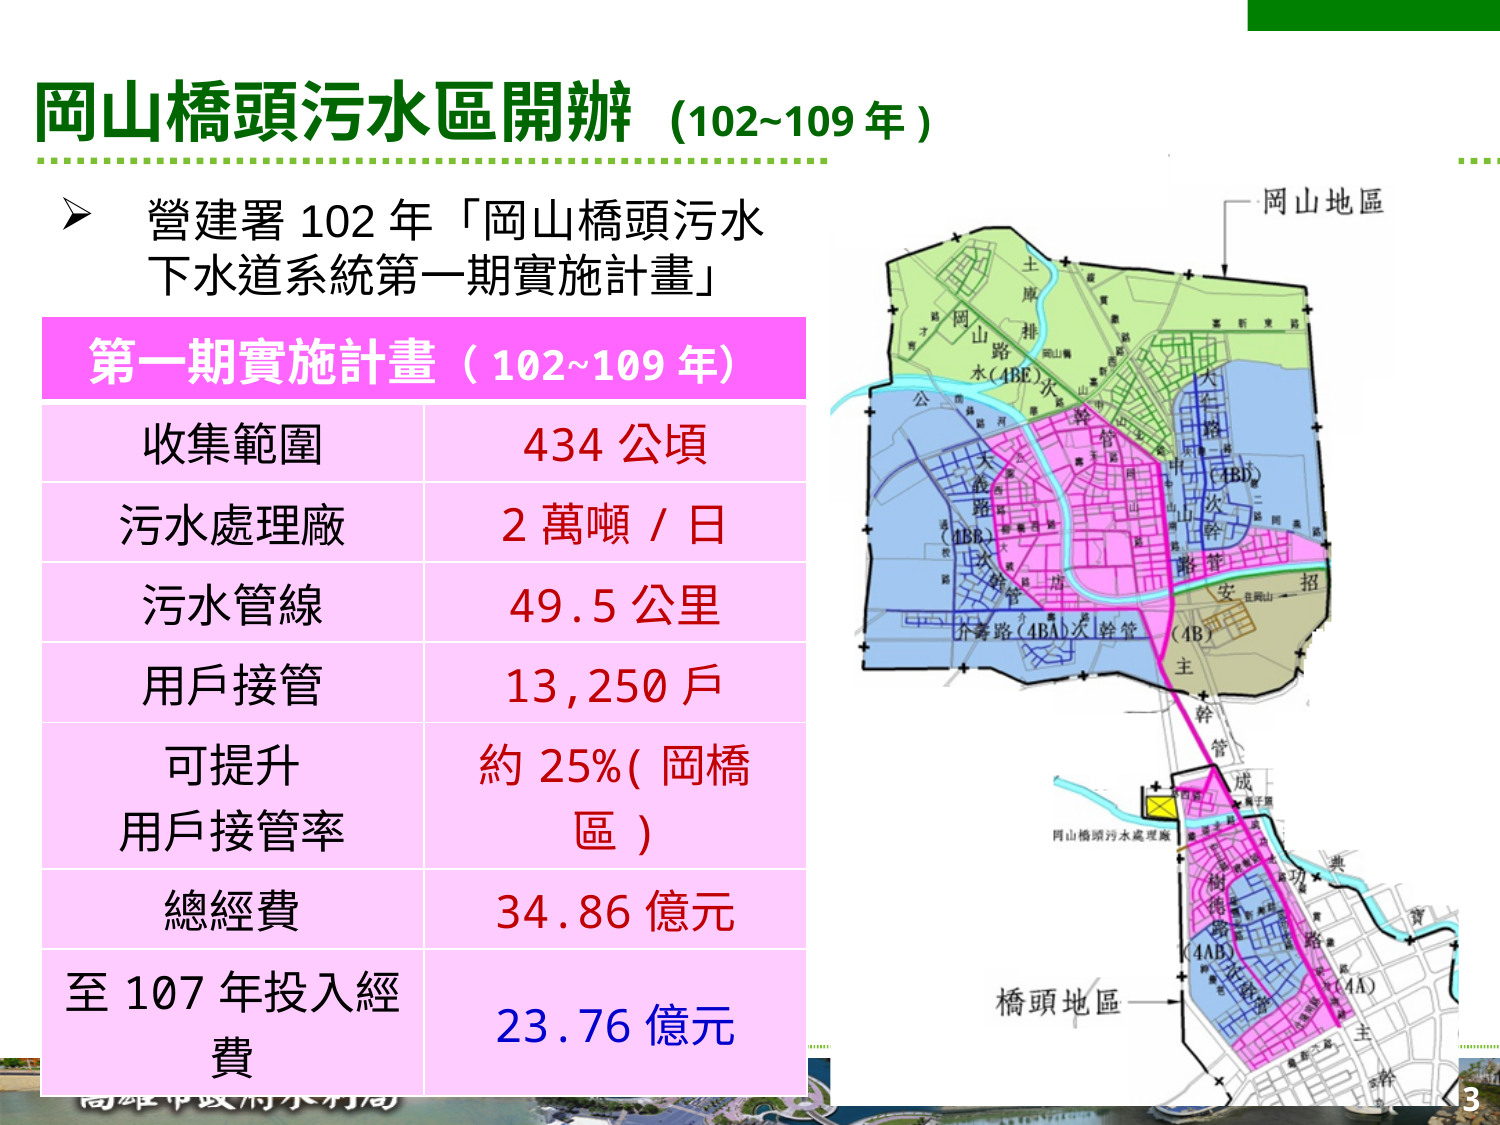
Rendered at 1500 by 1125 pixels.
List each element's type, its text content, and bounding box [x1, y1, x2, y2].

table_cell 434公頃 [425, 405, 806, 481]
picture [0, 161, 1500, 1125]
table_cell 約25%(岡橋區) [425, 723, 806, 868]
text_box 岡山橋頭污水區開辦 (102~109年) [17, 58, 1500, 161]
table_cell 收集範圍 [42, 405, 423, 481]
text_box 營建署102年「岡山橋頭污水下水道系統第一期實施計畫」 [0, 184, 781, 310]
table_cell 49.5公里 [425, 563, 806, 641]
table_cell 污水管線 [42, 563, 423, 641]
table_header 第一期實施計畫（102~109年） [42, 317, 806, 399]
table_cell 34.86億元 [425, 870, 806, 948]
table_cell 至107年投入經費 [42, 950, 423, 1095]
table_cell 13,250戶 [425, 643, 806, 722]
table_cell 23.76億元 [425, 950, 806, 1095]
table_cell 用戶接管 [42, 643, 423, 722]
table_cell 污水處理廠 [42, 483, 423, 561]
text_box <編號> [1423, 1070, 1500, 1125]
table_cell 可提升 用戶接管率 [42, 723, 423, 868]
table_cell 2萬噸/日 [425, 483, 806, 561]
table_cell 總經費 [42, 870, 423, 948]
